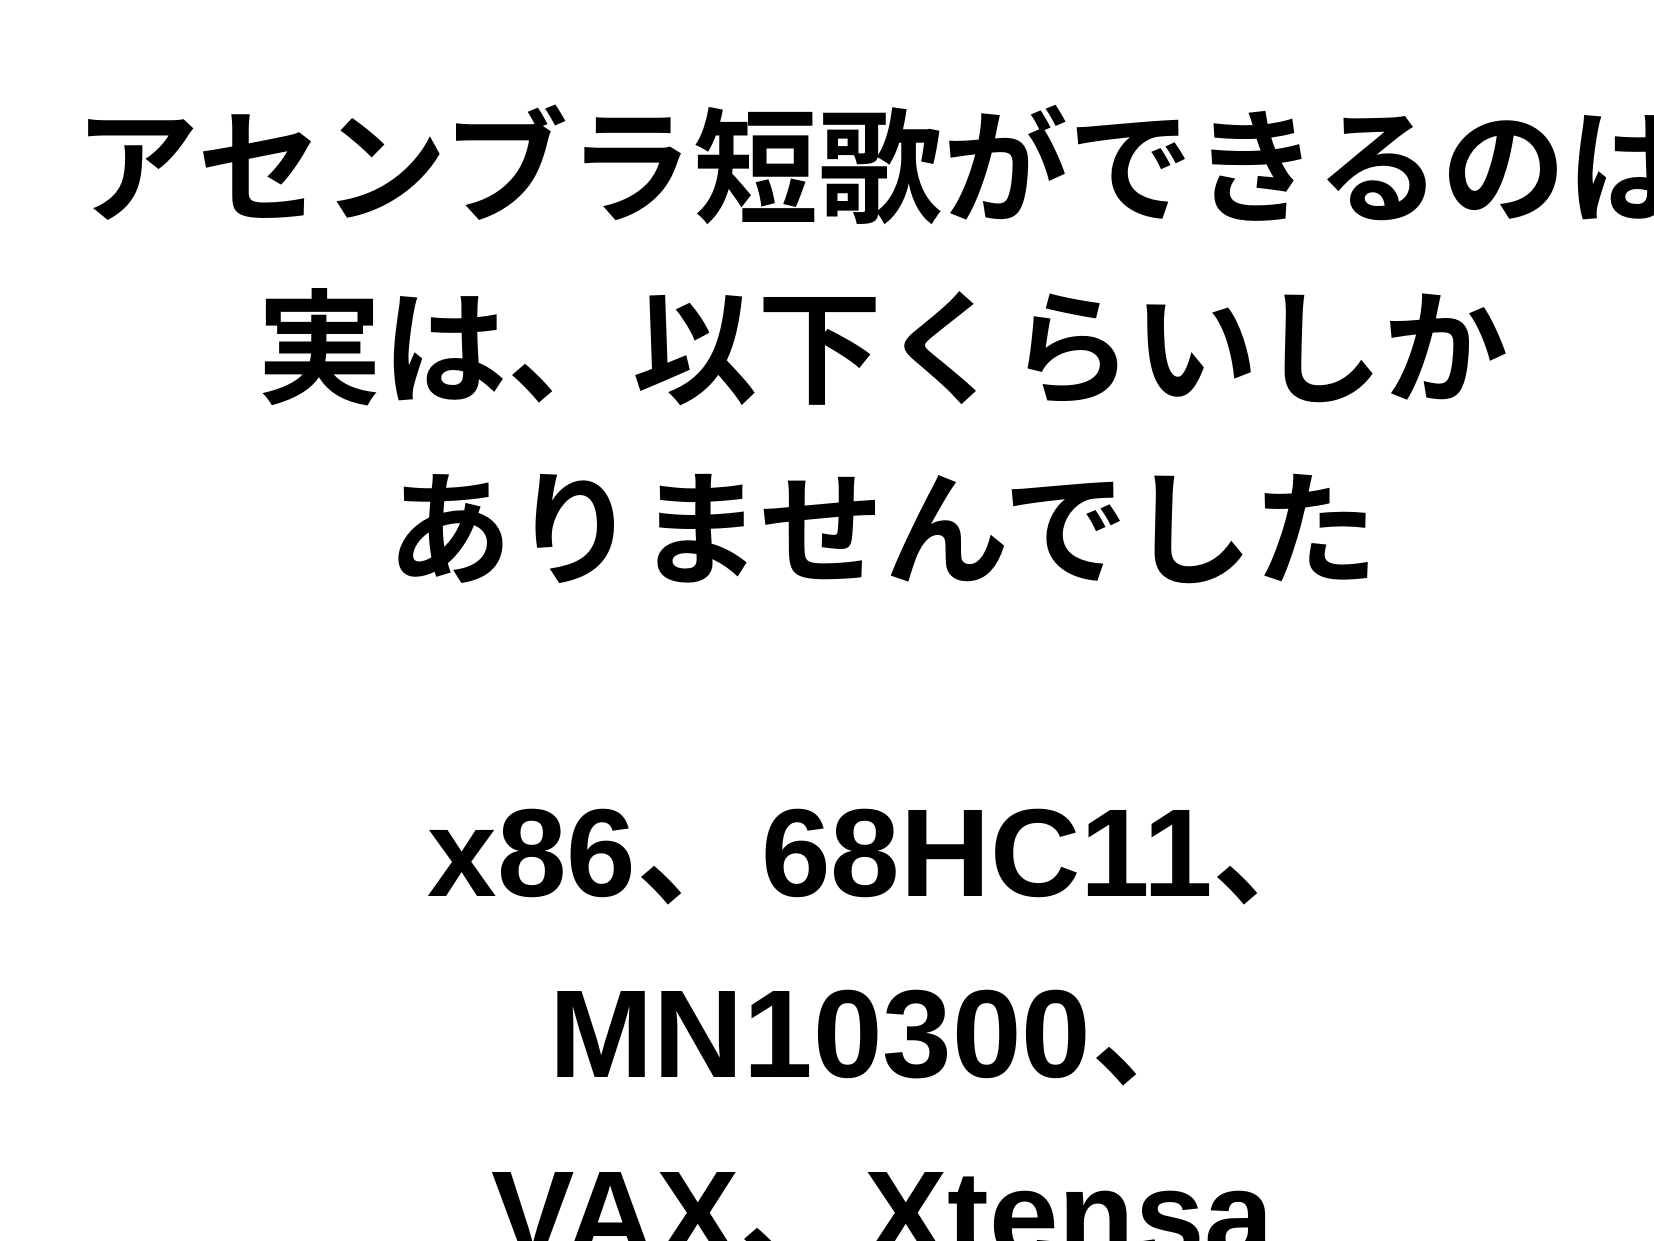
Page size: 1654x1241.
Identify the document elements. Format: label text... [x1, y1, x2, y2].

text_box アセンブラ短歌ができるのは 実は、以下くらいしか ありませんでした x86、68HC11、 MN10300、 VAX、Xtensa [60, 61, 1565, 1039]
